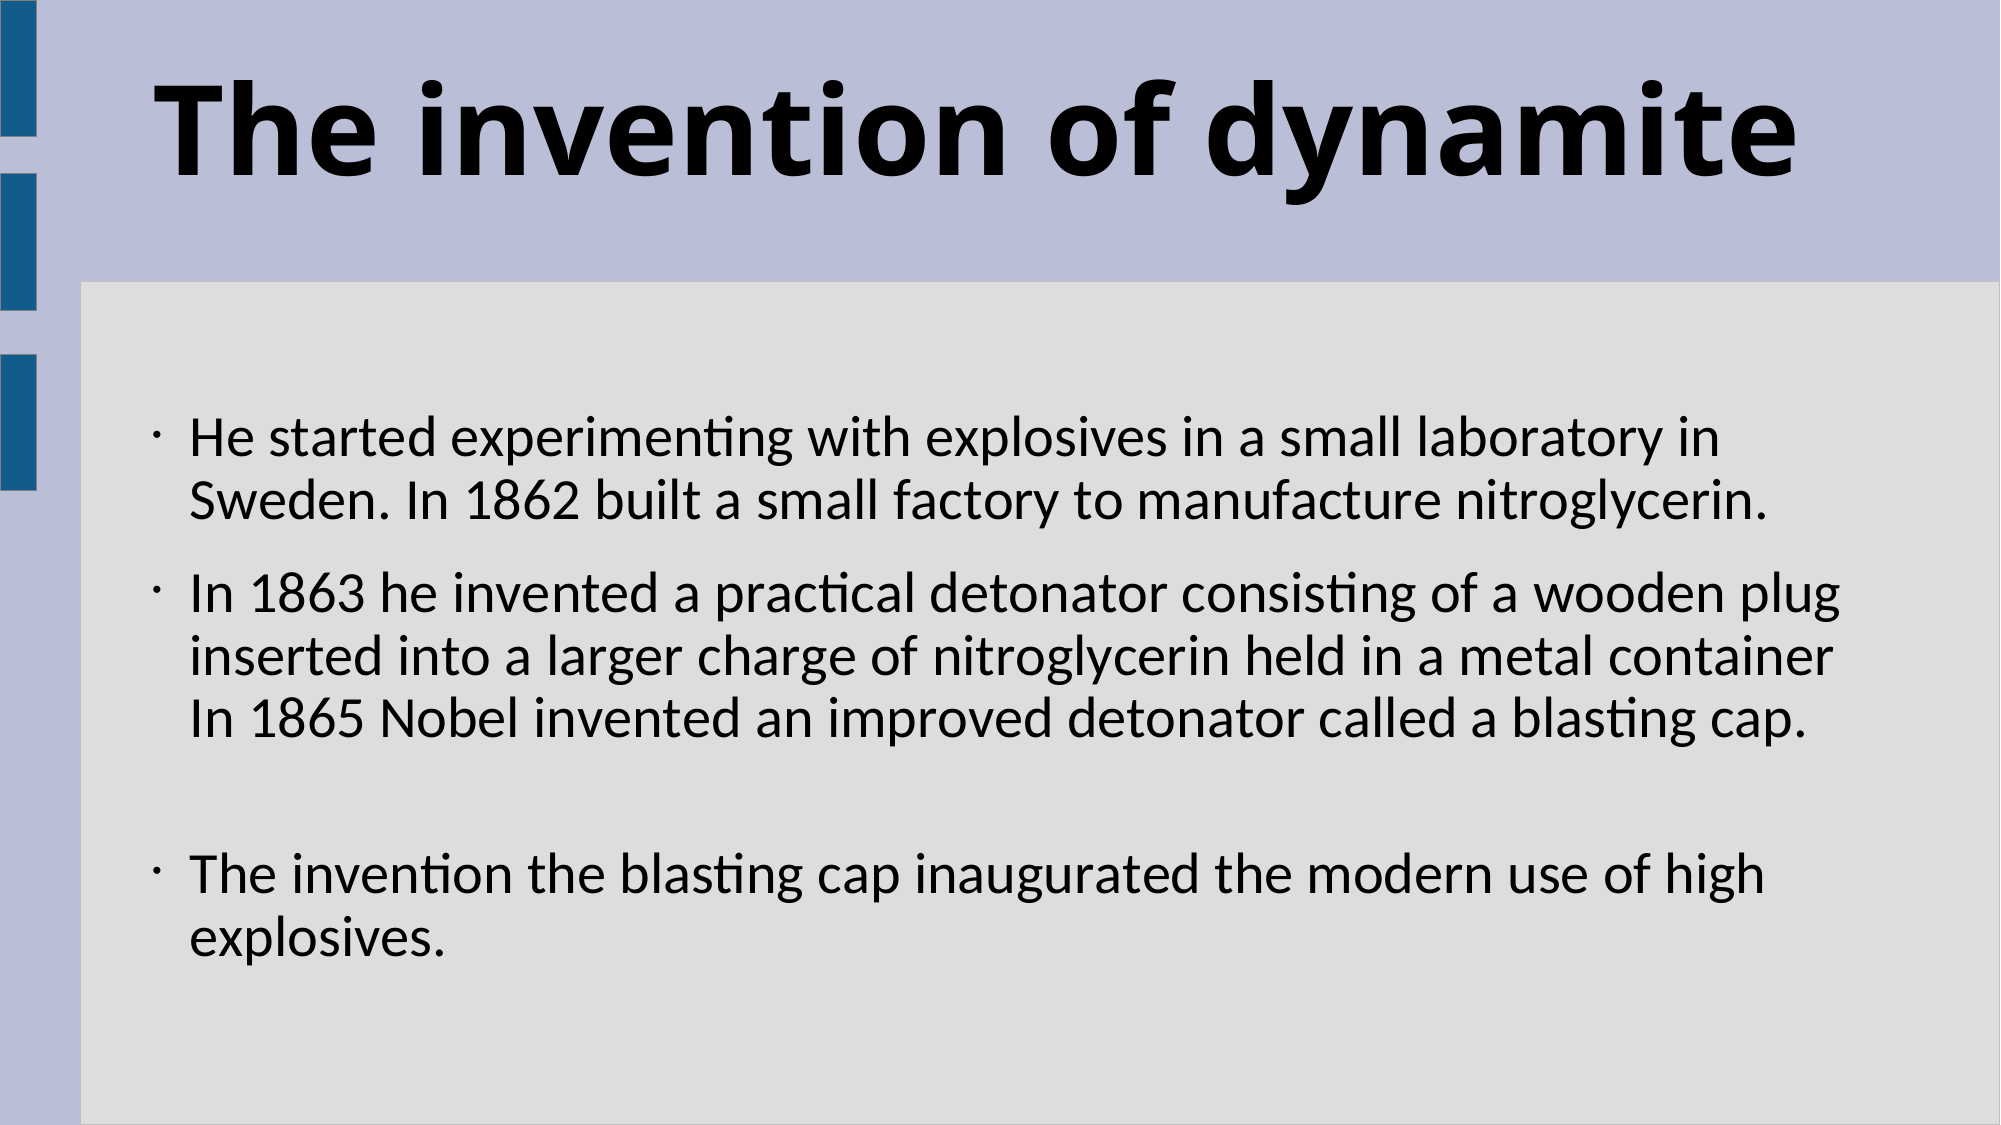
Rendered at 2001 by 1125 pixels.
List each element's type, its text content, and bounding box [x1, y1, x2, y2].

title The invention of dynamite [137, 59, 1863, 278]
list He started experimenting with explosives in a small laboratory in Sweden. In 1862 built a small factory to manufacture nitroglycerin. In 1863 he invented a practical detonator consisting of a wooden plug inserted into a larger charge of nitroglycerin held in a metal container In 1865 Nobel invented an improved detonator called a blasting cap. The invention the blasting cap inaugurated the modern use of high explosives. [137, 299, 1863, 1014]
